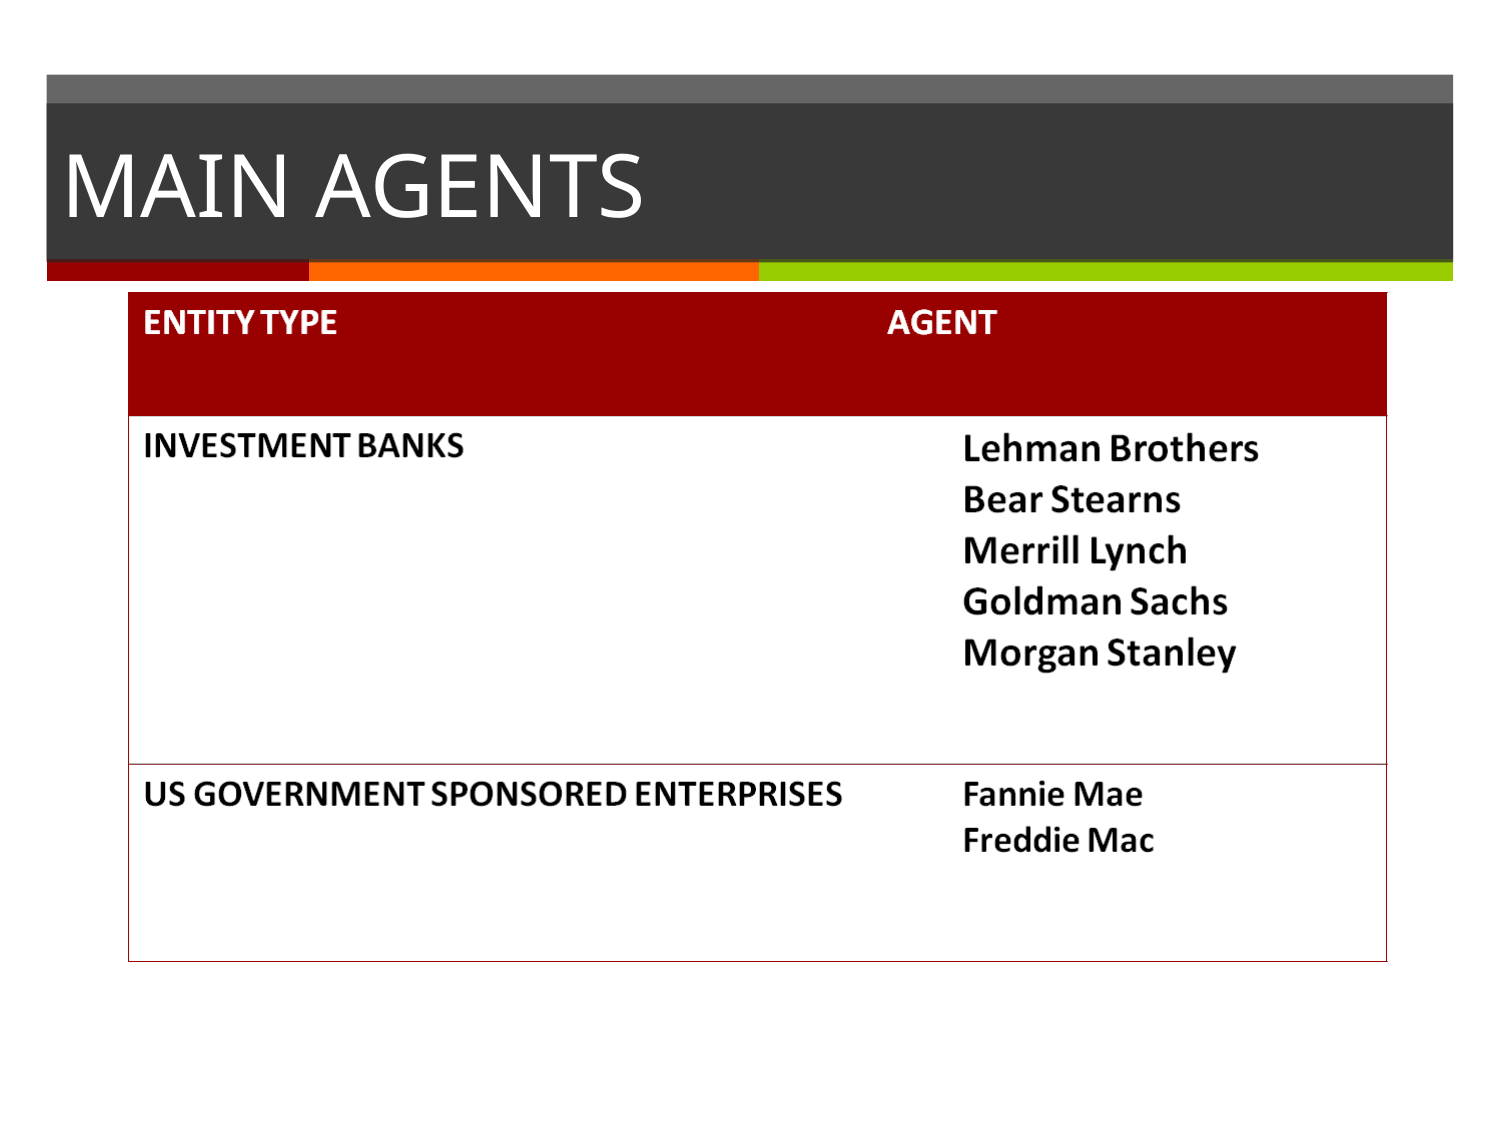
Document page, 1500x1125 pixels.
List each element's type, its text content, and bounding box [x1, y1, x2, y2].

text_box MAIN AGENTS [46, 103, 1454, 263]
picture [116, 280, 1398, 973]
